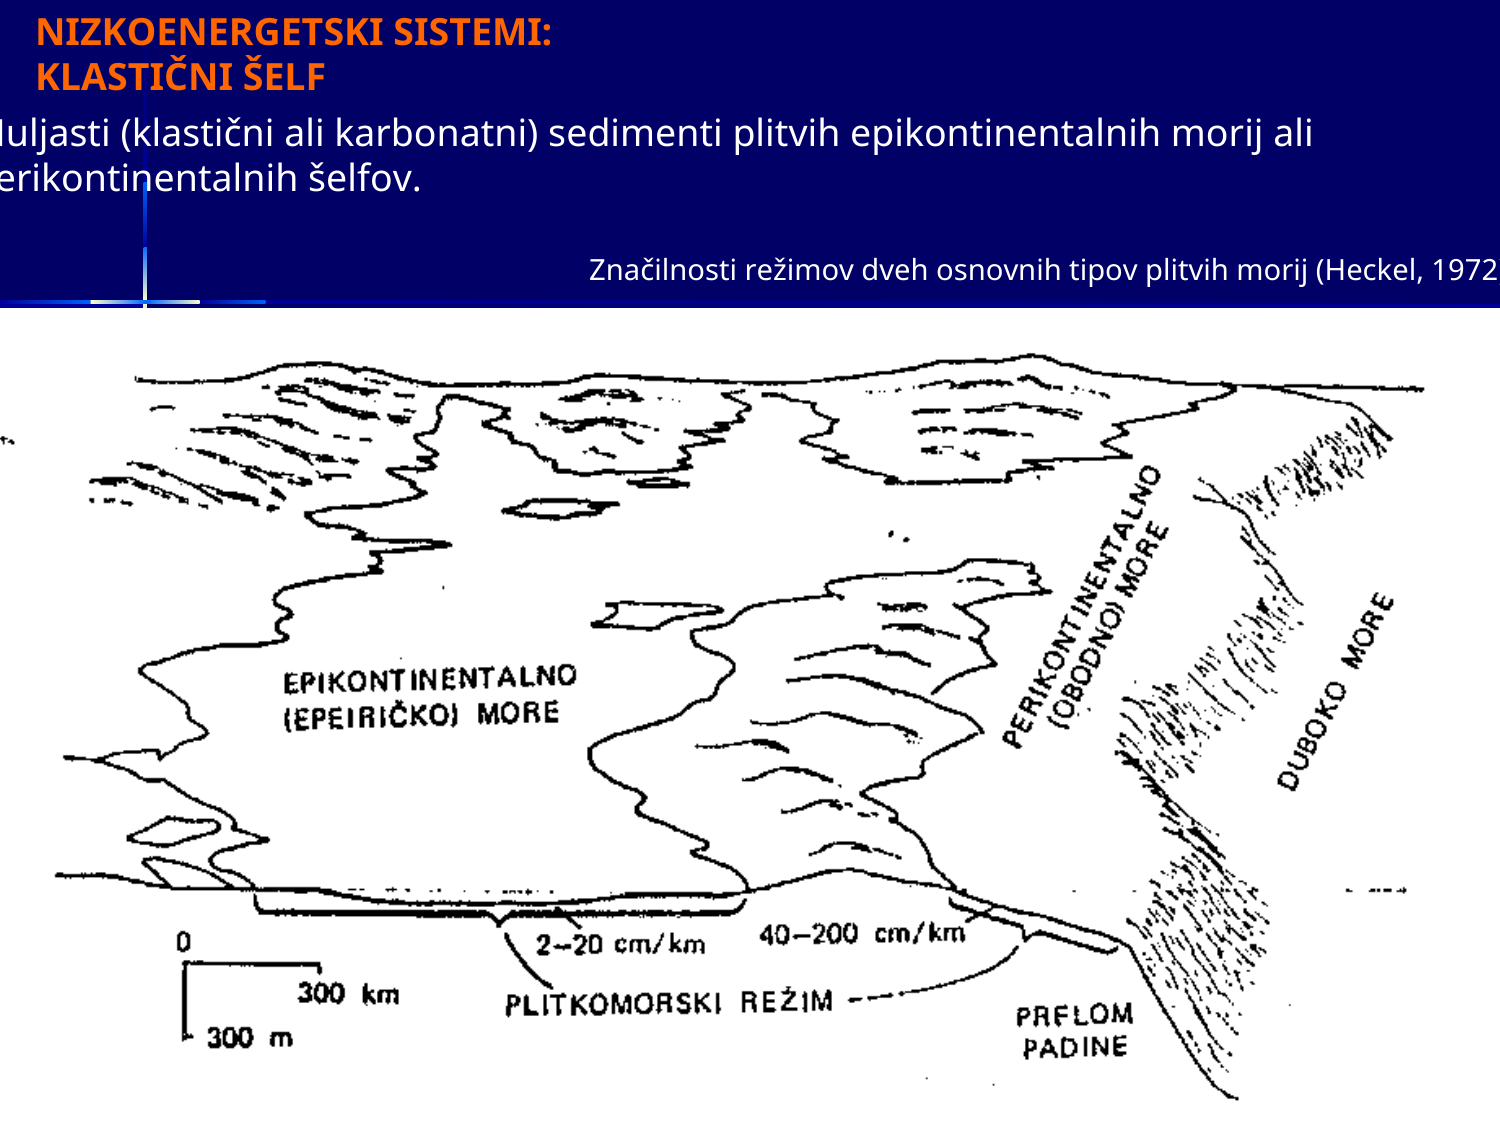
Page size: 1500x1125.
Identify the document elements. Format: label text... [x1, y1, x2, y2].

text_box NIZKOENERGETSKI SISTEMI: KLASTIČNI ŠELF [20, 0, 568, 101]
text_box Muljasti (klastični ali karbonatni) sedimenti plitvih epikontinentalnih morij ali perikontinentalnih šelfov. [0, 101, 1341, 208]
text_box Značilnosti režimov dveh osnovnih tipov plitvih morij (Heckel, 1972) [574, 243, 1500, 294]
picture [0, 308, 1500, 1125]
